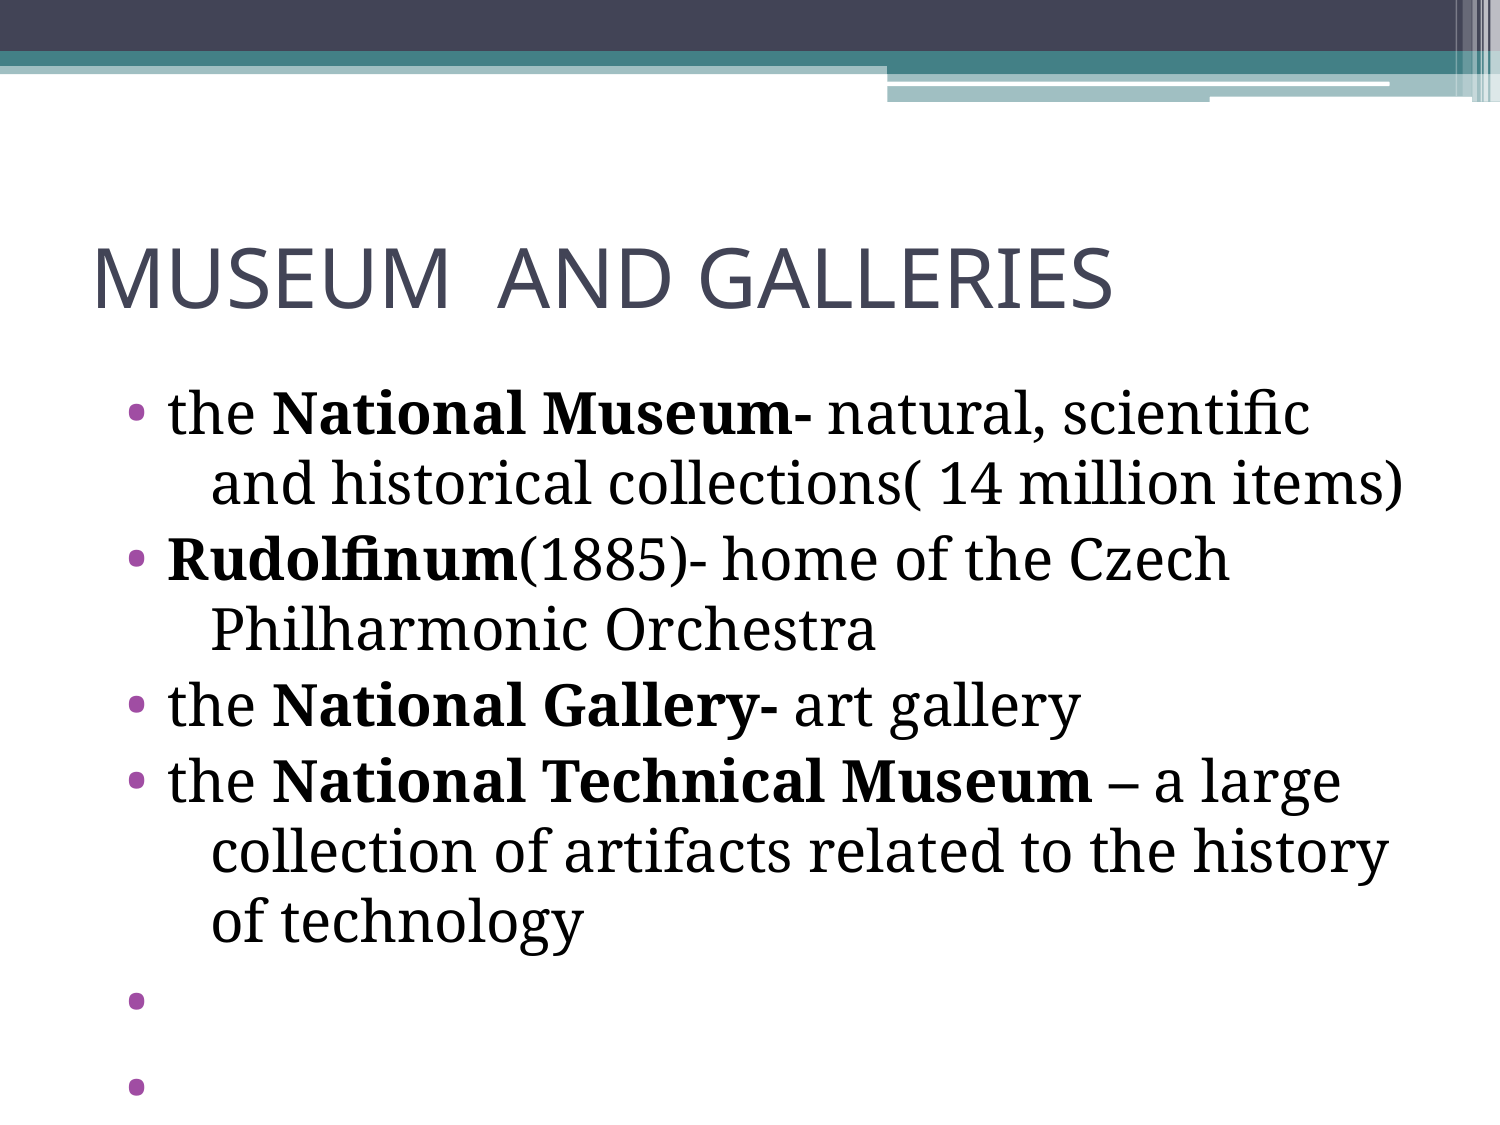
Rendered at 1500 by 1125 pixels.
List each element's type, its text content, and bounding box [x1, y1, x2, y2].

title MUSEUM AND GALLERIES [75, 187, 1426, 363]
list the National Museum- natural, scientific and historical collections( 14 million items) Rudolfinum(1885)- home of the Czech Philharmonic Orchestra the National Gallery- art gallery the National Technical Museum – a large collection of artifacts related to the history of technology [75, 368, 1426, 1079]
